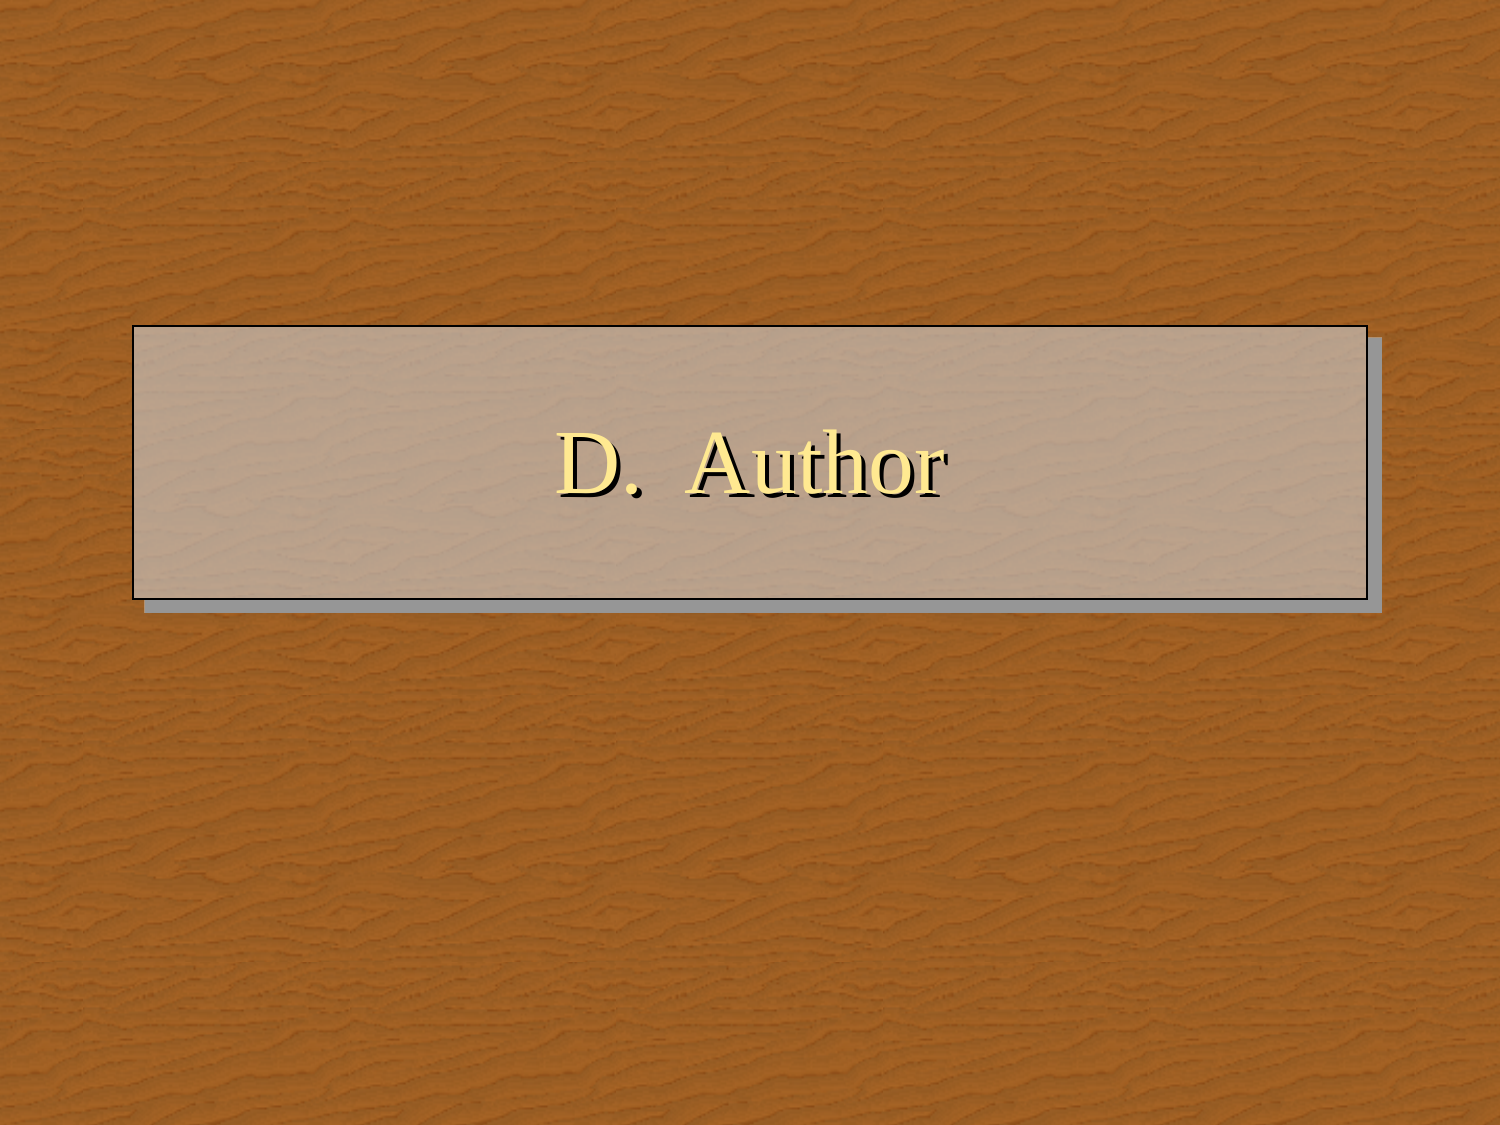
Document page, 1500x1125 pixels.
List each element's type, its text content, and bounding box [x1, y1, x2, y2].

title D. Author [150, 337, 1351, 588]
picture [0, 0, 1500, 1125]
